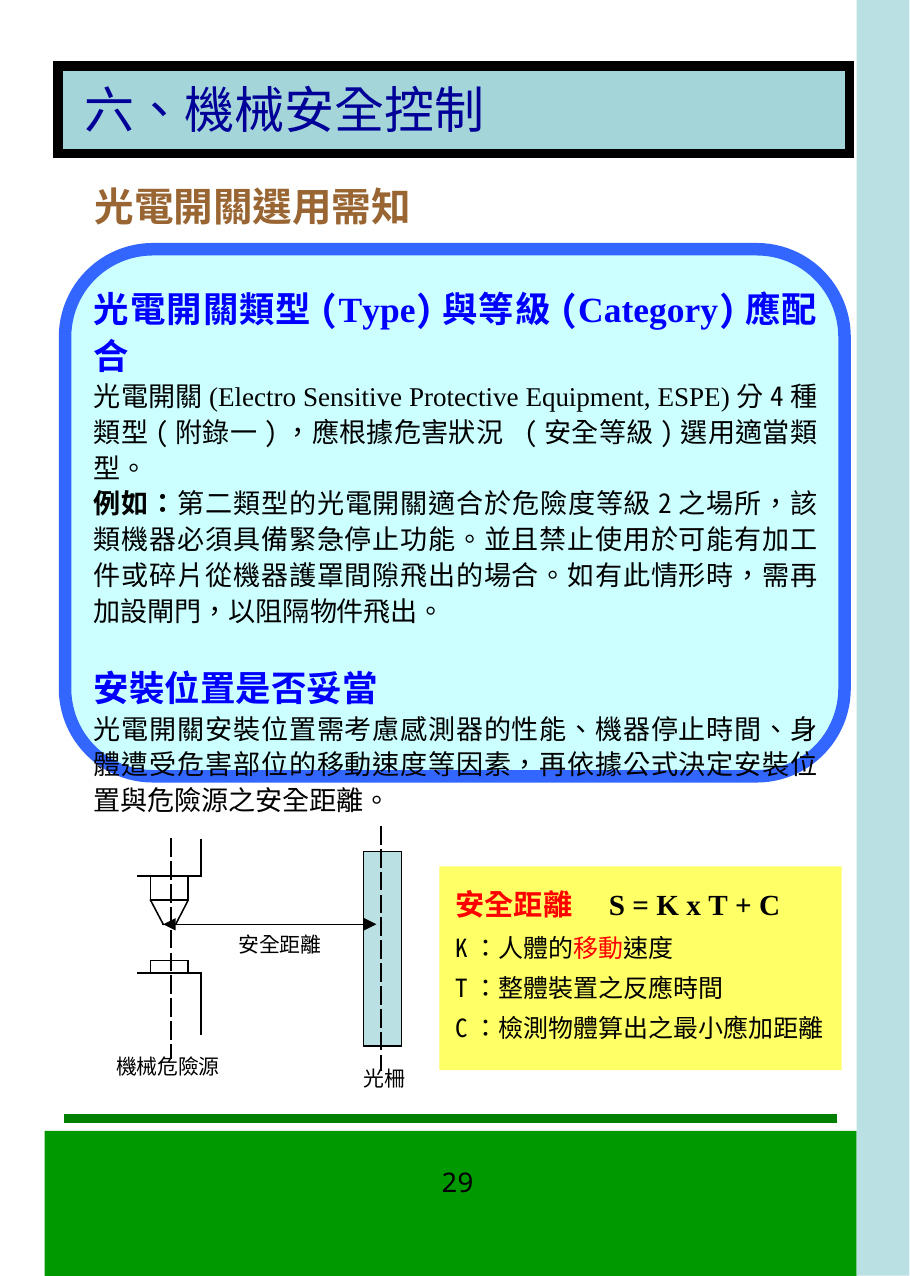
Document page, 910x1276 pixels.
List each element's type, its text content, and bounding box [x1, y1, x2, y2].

text_box 光柵 [363, 1057, 427, 1099]
text_box 光電開關選用需知 [78, 173, 456, 238]
text_box [856, 0, 910, 1276]
text_box 安全距離 [238, 925, 339, 965]
text_box [91, 249, 818, 274]
text_box 光電開關類型(Type)與等級(Category)應配合 光電開關(Electro Sensitive Protective Equipment, ESPE)分4種類型(附錄一)，應根據危害狀況 (安全等級)選用適當類型。 例如：第二類型的光電開關適合於危險度等級2之場所，該類機器必須具備緊急停止功能。並且禁止使用於可能有加工件或碎片從機器護罩間隙飛出的場合。如有此情形時，需再加設閘門，以阻隔物件飛出。 安裝位置是否妥當 光電開關安裝位置需考慮感測器的性能、機器停止時間、身體遭受危害部位的移動速度等因素，再依據公式決定安裝位置與危險源之安全距離。 [78, 274, 833, 824]
text_box 機械危險源 [100, 1045, 252, 1087]
text_box 29 [422, 1157, 493, 1207]
text_box [833, 293, 845, 732]
text_box [363, 851, 402, 1046]
text_box 安全距離 S = K x T + C K：人體的移動速度 T：整體裝置之反應時間 C：檢測物體算出之最小應加距離 [439, 866, 842, 1071]
text_box 六、機械安全控制 [53, 70, 818, 148]
text_box [65, 291, 78, 735]
